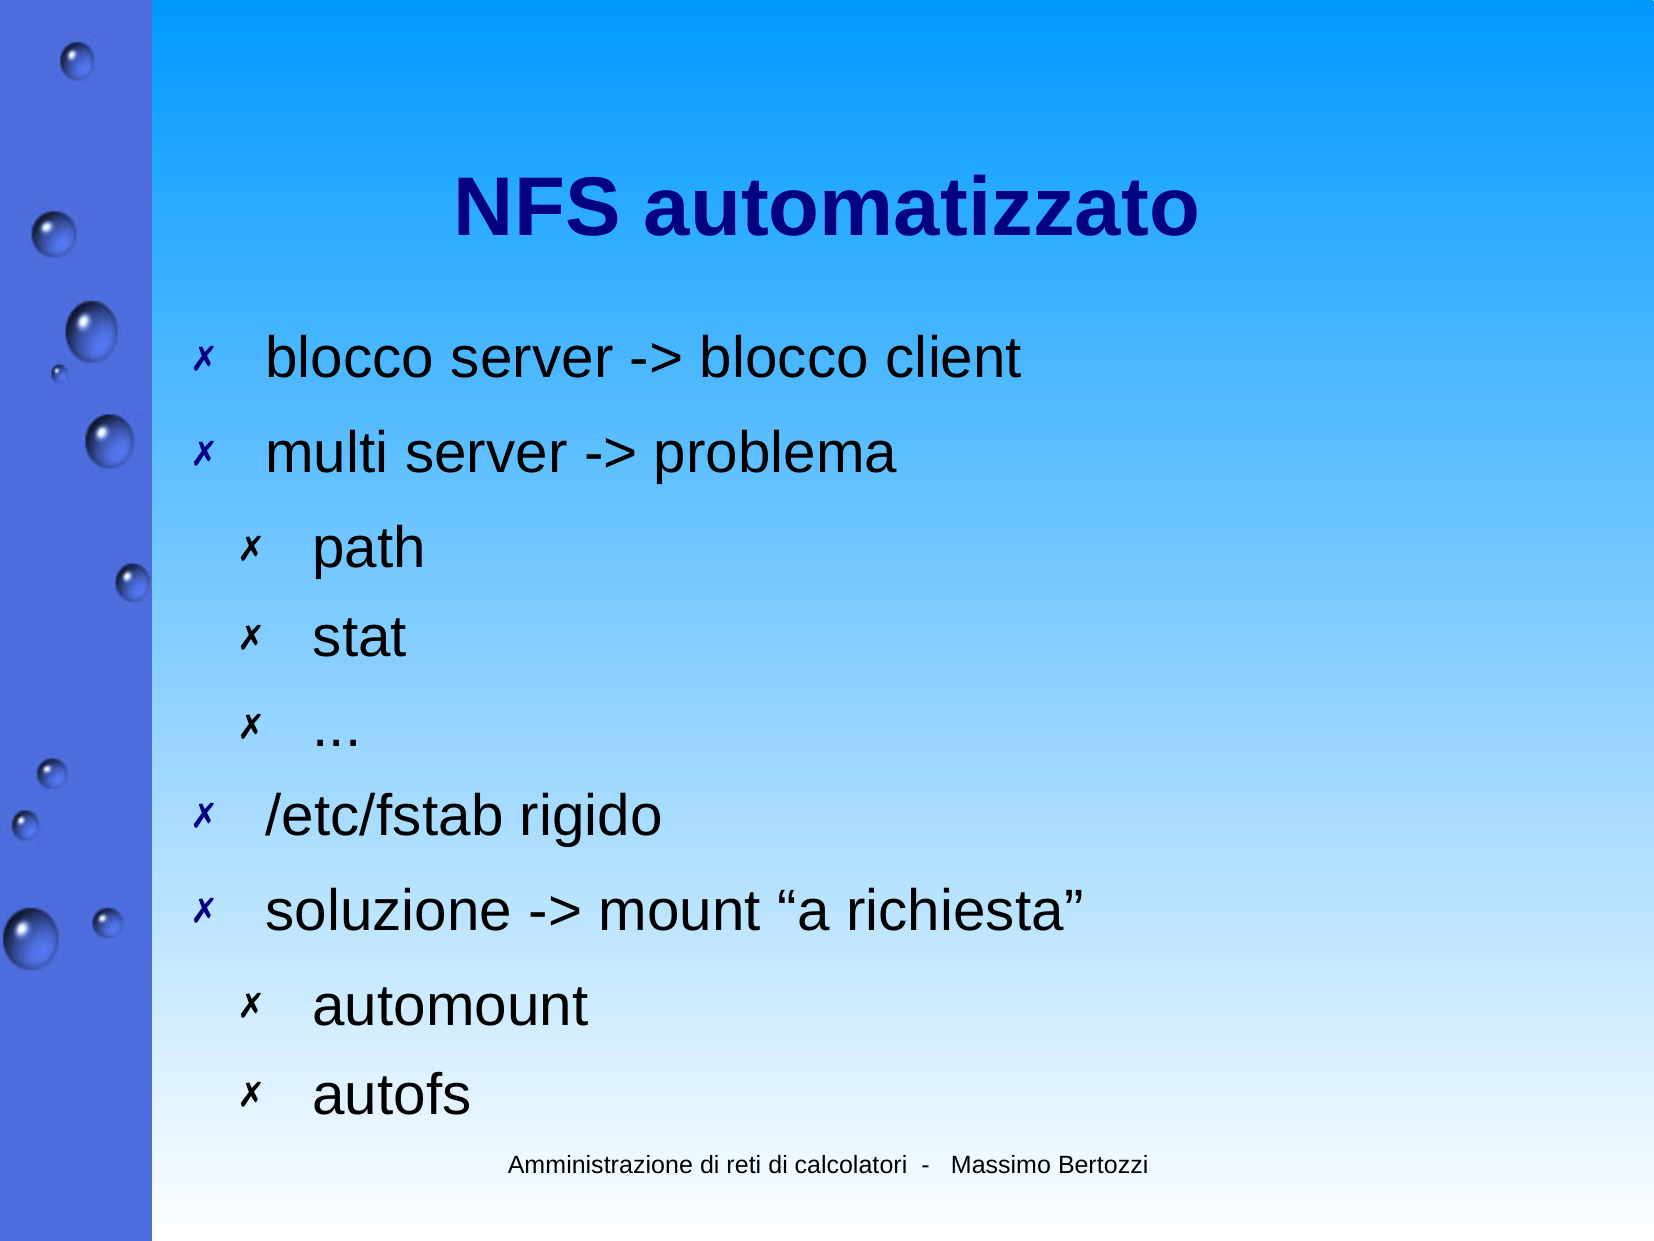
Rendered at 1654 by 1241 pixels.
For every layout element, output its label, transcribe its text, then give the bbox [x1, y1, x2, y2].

picture [0, 0, 152, 1241]
title NFS automatizzato [121, 102, 1534, 311]
list blocco server -> blocco client multi server -> problema path stat ... /etc/fstab rigido soluzione -> mount “a richiesta” automount autofs [182, 324, 1595, 1145]
